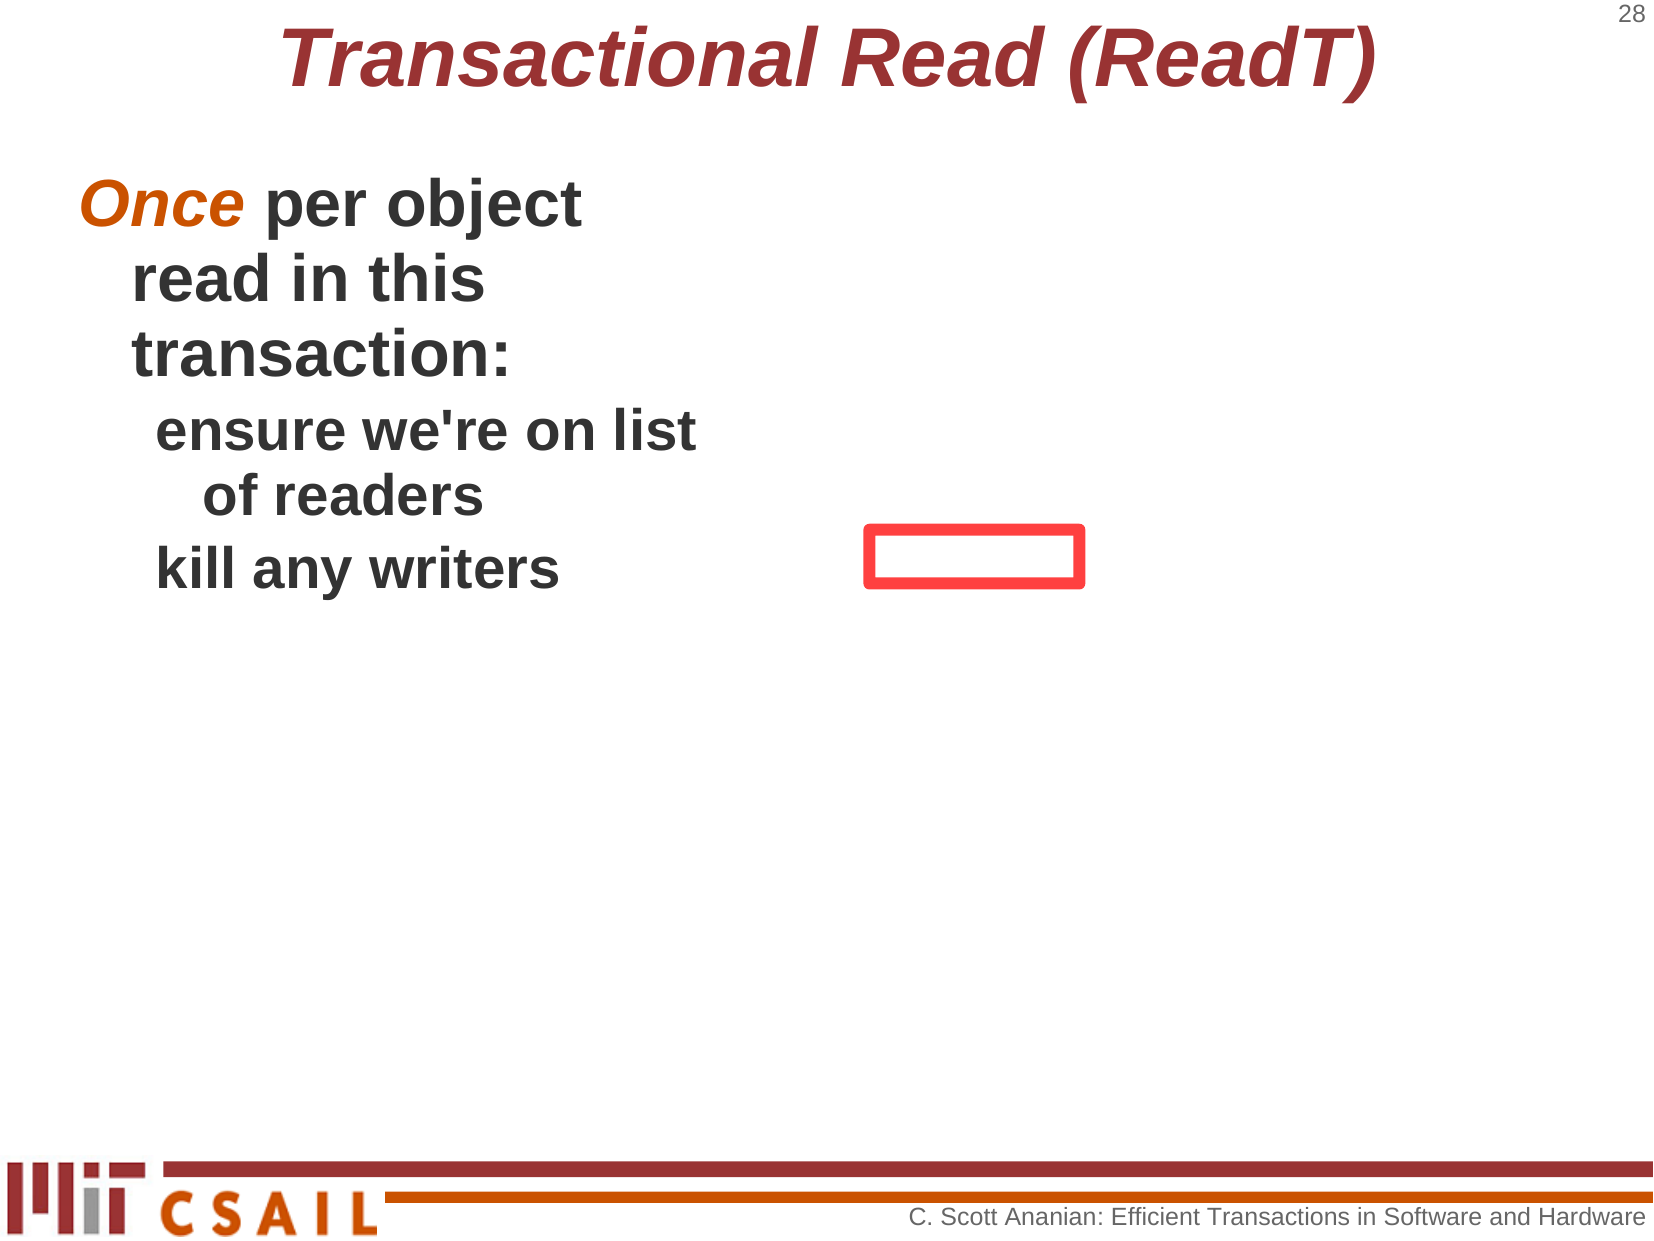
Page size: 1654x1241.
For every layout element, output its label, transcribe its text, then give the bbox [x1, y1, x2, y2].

title Transactional Read (ReadT) [121, 0, 1534, 115]
picture [819, 202, 1564, 834]
picture [0, 1155, 377, 1237]
list Once per object read in this transaction: ensure we're on list of readers kill any writers [61, 166, 726, 1147]
